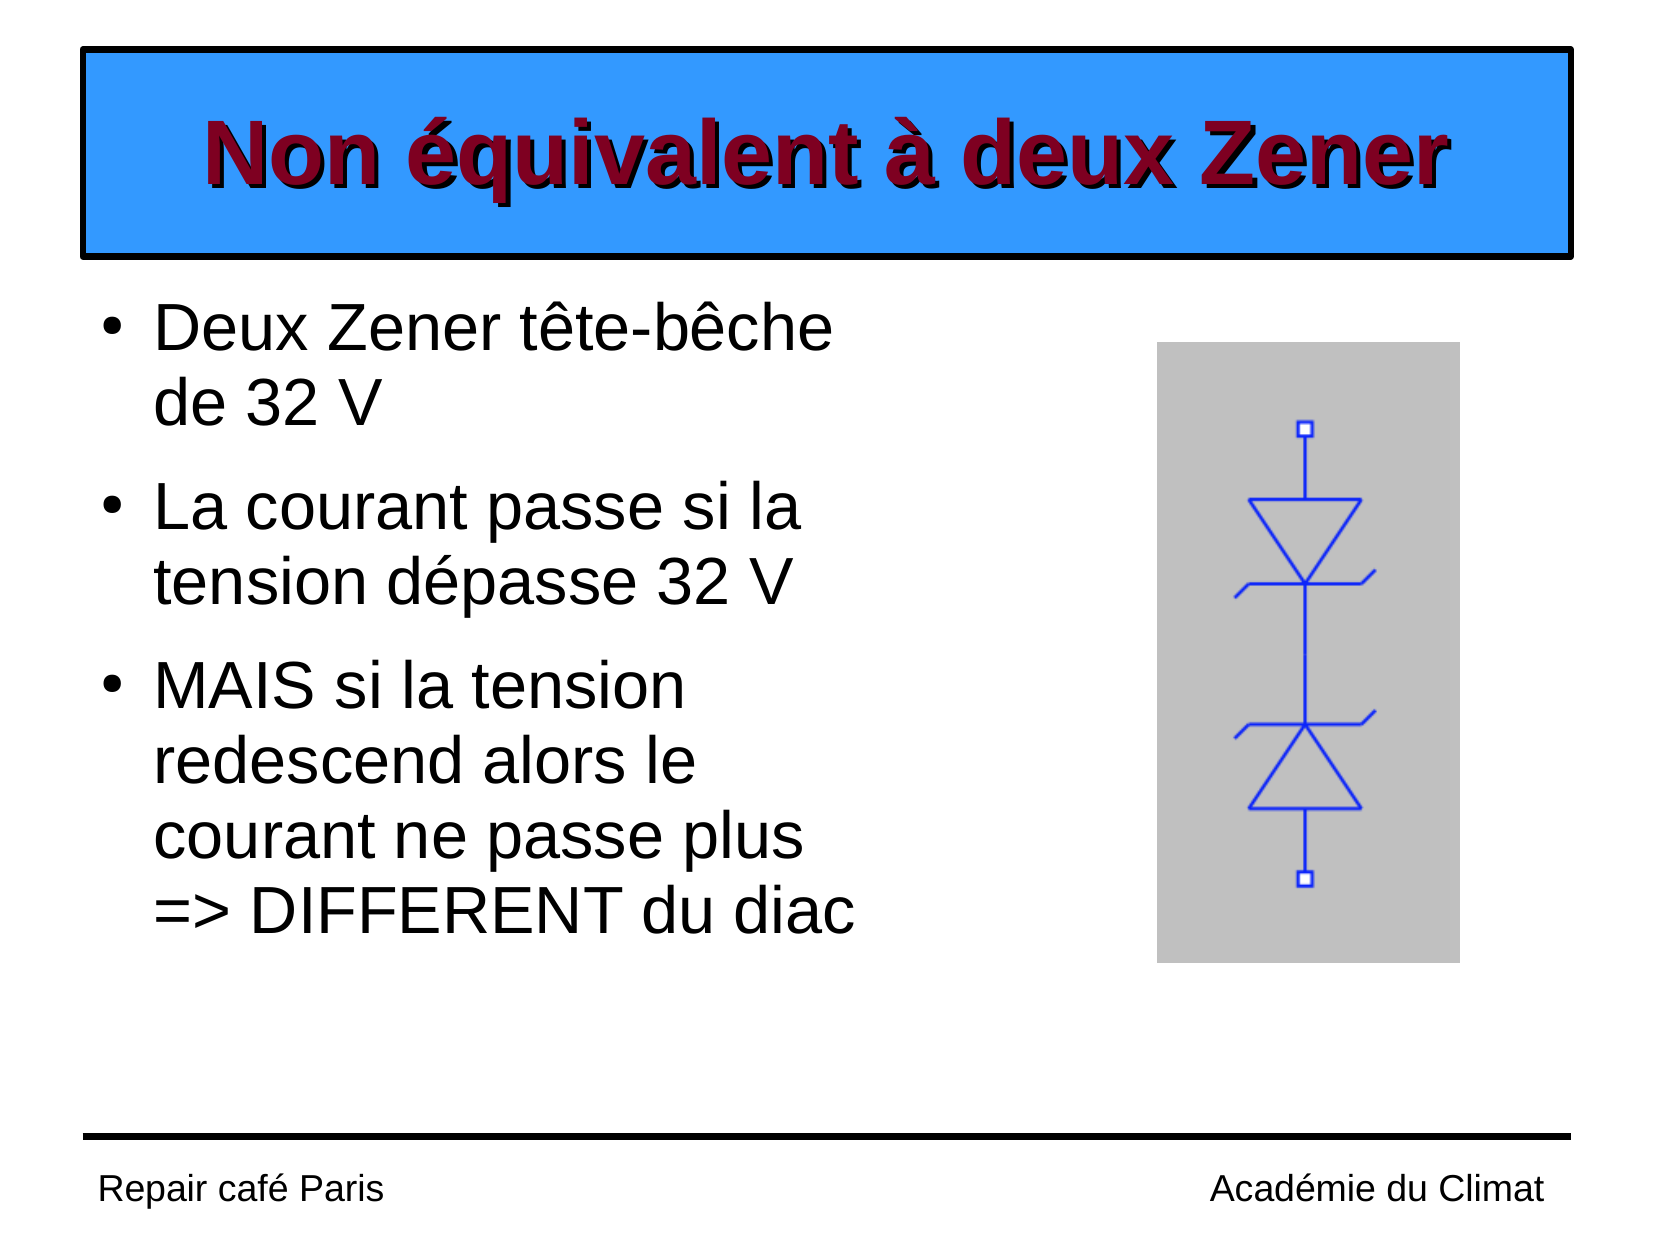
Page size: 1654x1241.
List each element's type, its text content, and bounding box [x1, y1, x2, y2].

picture [1157, 342, 1460, 963]
text_box Repair café Paris Académie du Climat [82, 1160, 1571, 1217]
list Deux Zener tête-bêche de 32 V La courant passe si la tension dépasse 32 V MAIS si la tension redescend alors le courant ne passe plus => DIFFERENT du diac [82, 290, 922, 1023]
title Non équivalent à deux Zener [82, 49, 1571, 257]
